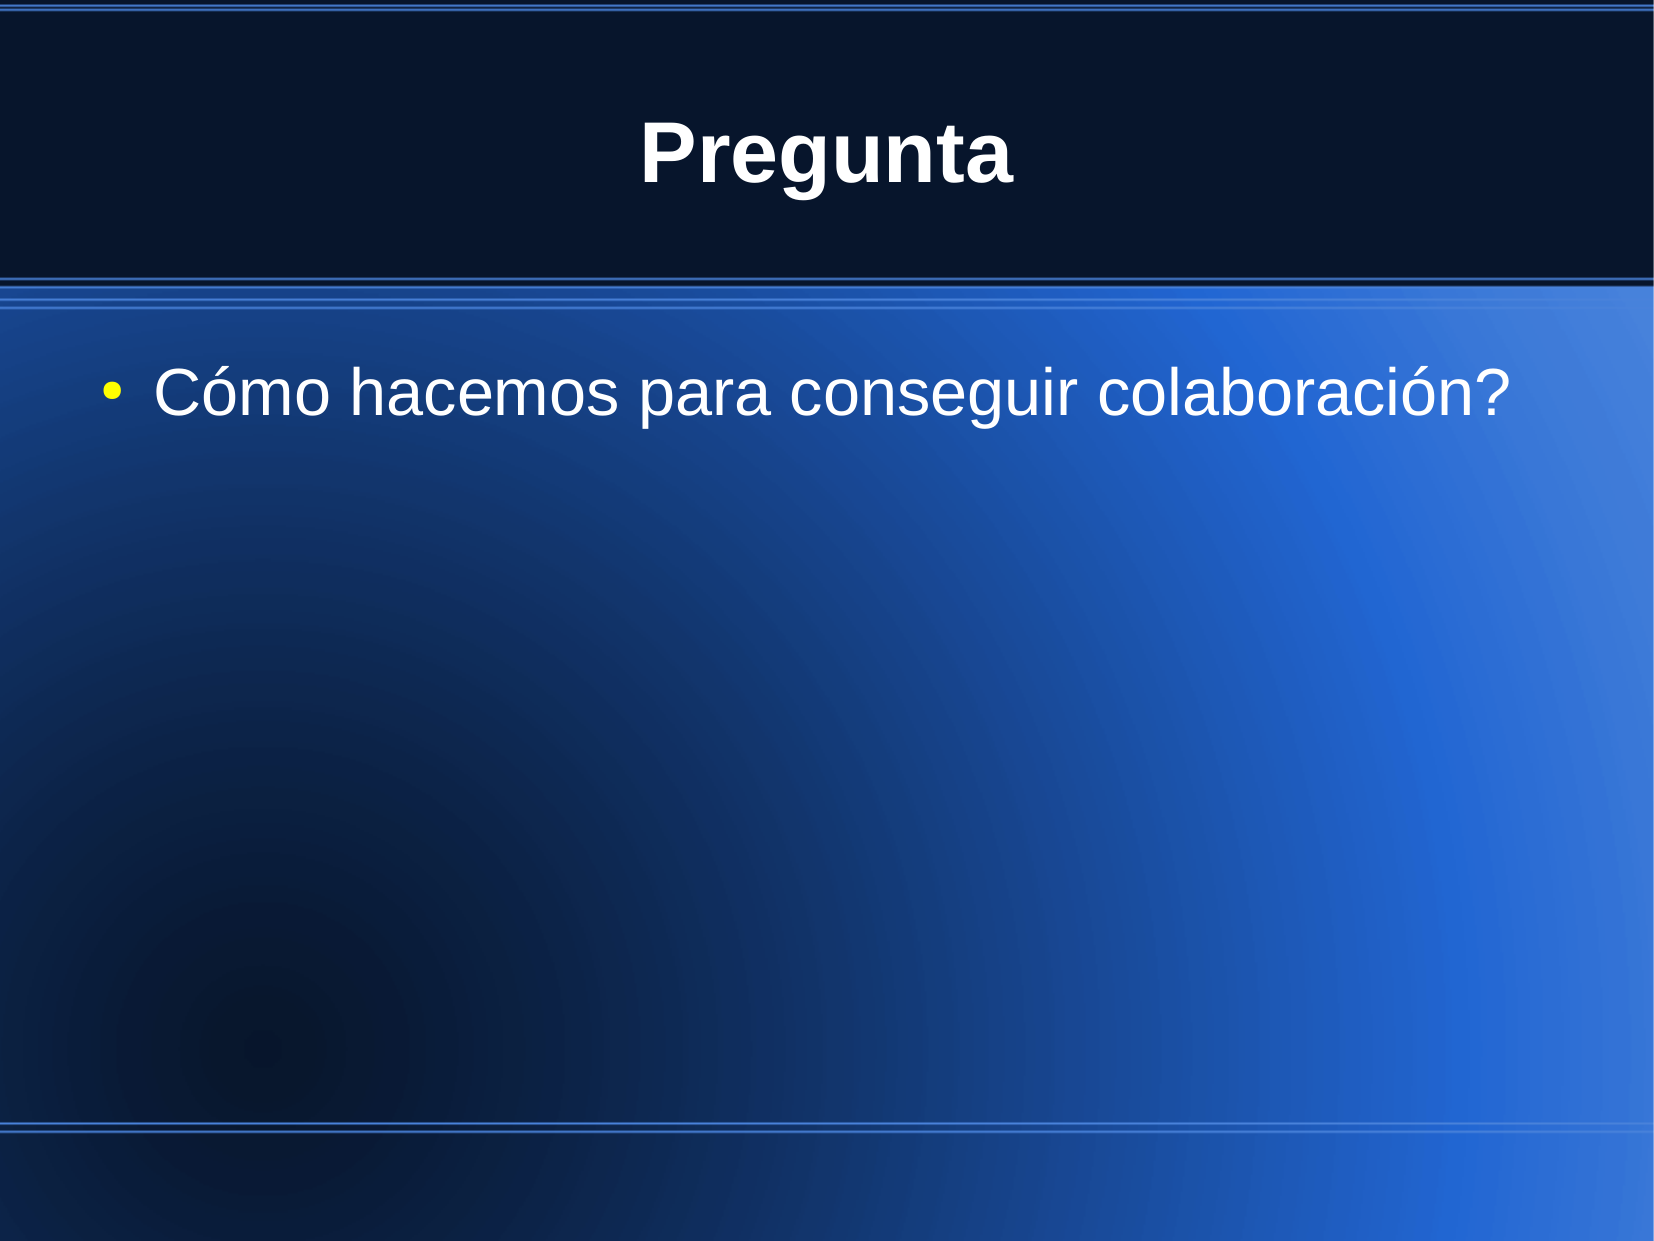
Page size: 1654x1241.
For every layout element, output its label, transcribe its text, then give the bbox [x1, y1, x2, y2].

list Cómo hacemos para conseguir colaboración? [82, 355, 1571, 1174]
picture [0, 0, 1654, 1241]
title Pregunta [82, 49, 1571, 257]
